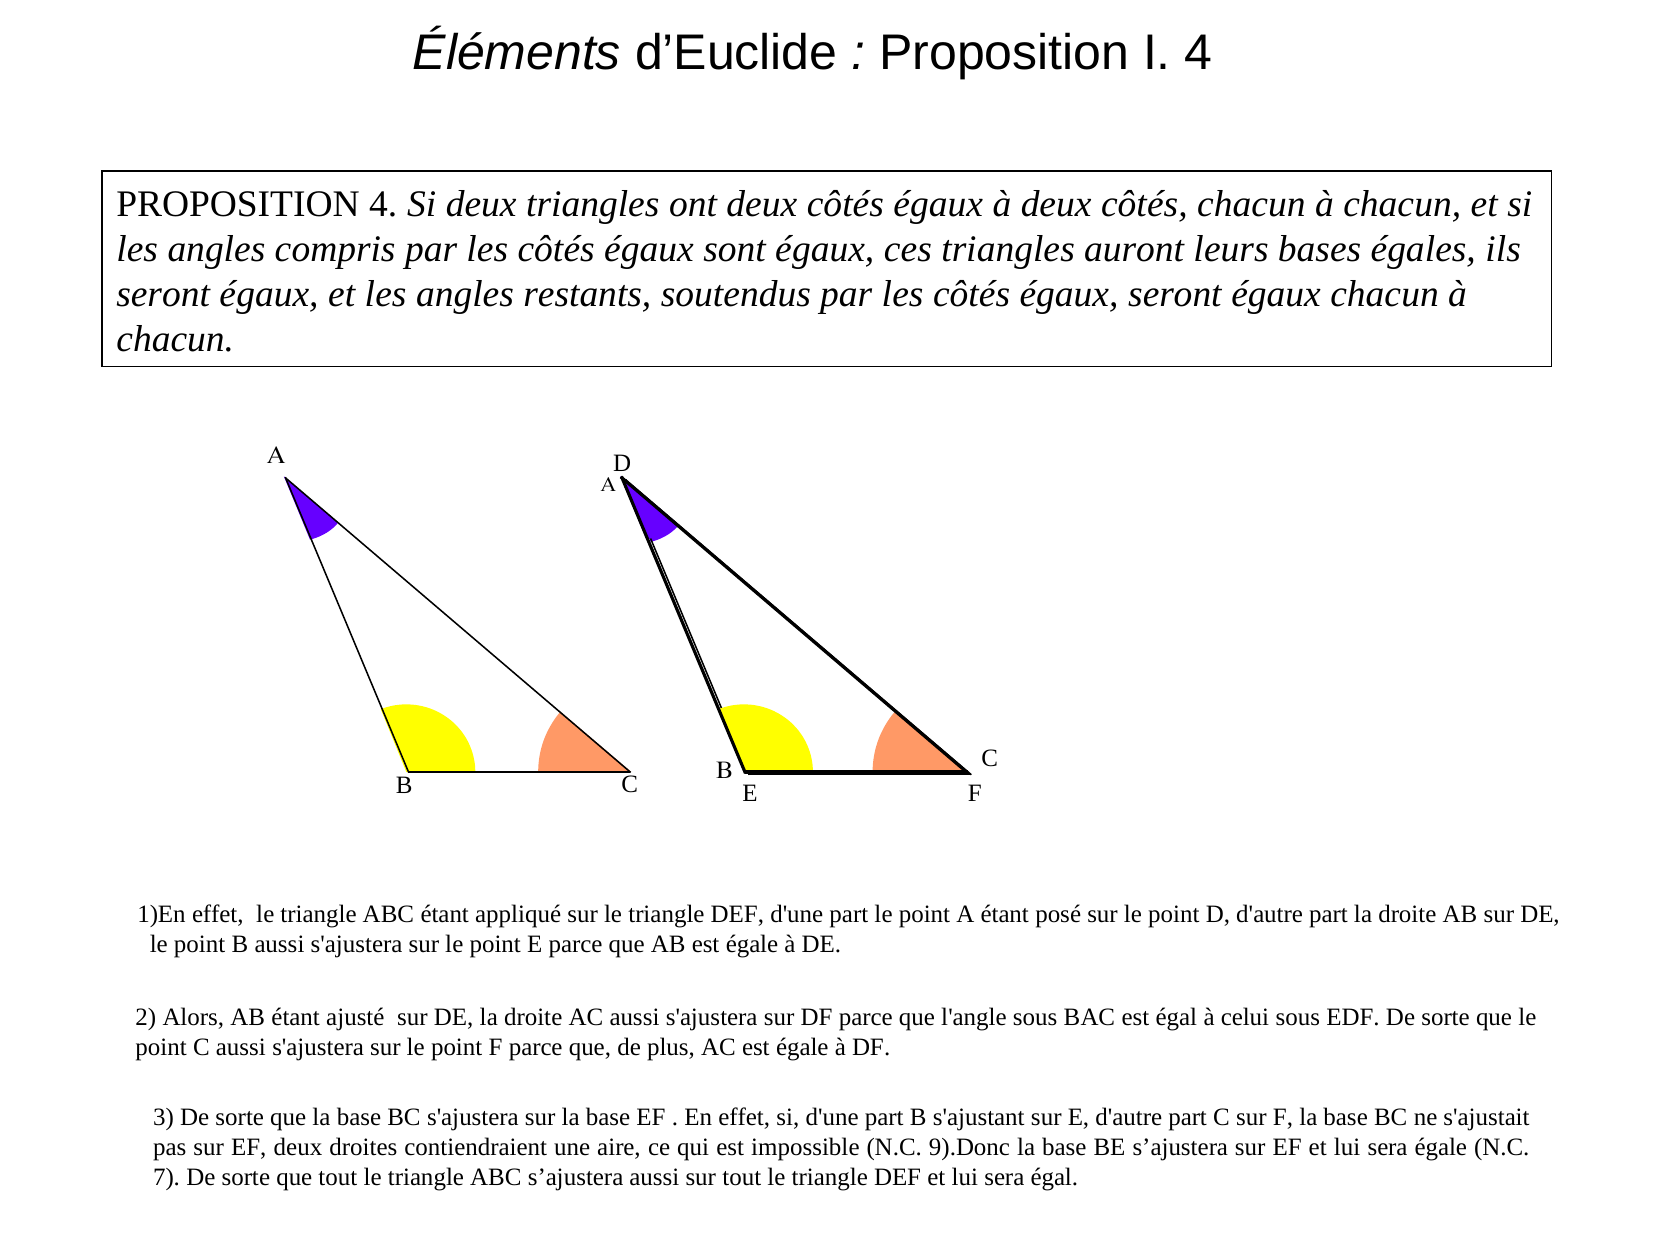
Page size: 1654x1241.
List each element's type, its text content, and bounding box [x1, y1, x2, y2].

title Éléments d’Euclide : Proposition I. 4 [110, 0, 1516, 99]
text_box [289, 483, 338, 539]
text_box 3) De sorte que la base BC s'ajustera sur la base EF . En effet, si, d'une part B s'ajustant sur E, d'autre part C sur F, la base BC ne s'ajustait pas sur EF, deux droites contiendraient une aire, ce qui est impossible (N.C. 9).Donc la base BE s’ajustera sur EF et lui sera égale (N.C. 7). De sorte que tout le triangle ABC s’ajustera aussi sur tout le triangle DEF et lui sera égal. [138, 1093, 1547, 1199]
text_box 1)En effet, le triangle ABC étant appliqué sur le triangle DEF, d'une part le point A étant posé sur le point D, d'autre part la droite AB sur DE, le point B aussi s'ajustera sur le point E parce que AB est égale à DE. [122, 889, 1583, 965]
text_box [538, 713, 620, 771]
text_box [632, 490, 677, 542]
text_box C [966, 734, 1013, 780]
text_box E [727, 775, 767, 806]
text_box  [700, 745, 748, 791]
text_box  [585, 463, 632, 504]
text_box B [386, 767, 427, 804]
text_box C [612, 766, 626, 771]
text_box [390, 733, 405, 767]
text_box D [598, 439, 638, 476]
text_box  [257, 436, 298, 474]
text_box C [612, 766, 675, 813]
text_box F [953, 768, 1015, 815]
text_box PROPOSITION 4. Si deux triangles ont deux côtés égaux à deux côtés, chacun à chacun, et si les angles compris par les côtés égaux sont égaux, ces triangles auront leurs bases égales, ils seront égaux, et les angles restants, soutendus par les côtés égaux, seront égaux chacun à chacun. [101, 170, 1552, 367]
text_box [383, 704, 476, 771]
text_box [872, 713, 960, 770]
text_box B [408, 767, 427, 771]
text_box D [618, 456, 627, 463]
text_box 2) Alors, AB étant ajusté sur DE, la droite AC aussi s'ajustera sur DF parce que l'angle sous BAC est égal à celui sous EDF. De sorte que le point C aussi s'ajustera sur le point F parce que, de plus, AC est égale à DF. [120, 993, 1554, 1069]
text_box [721, 704, 813, 770]
